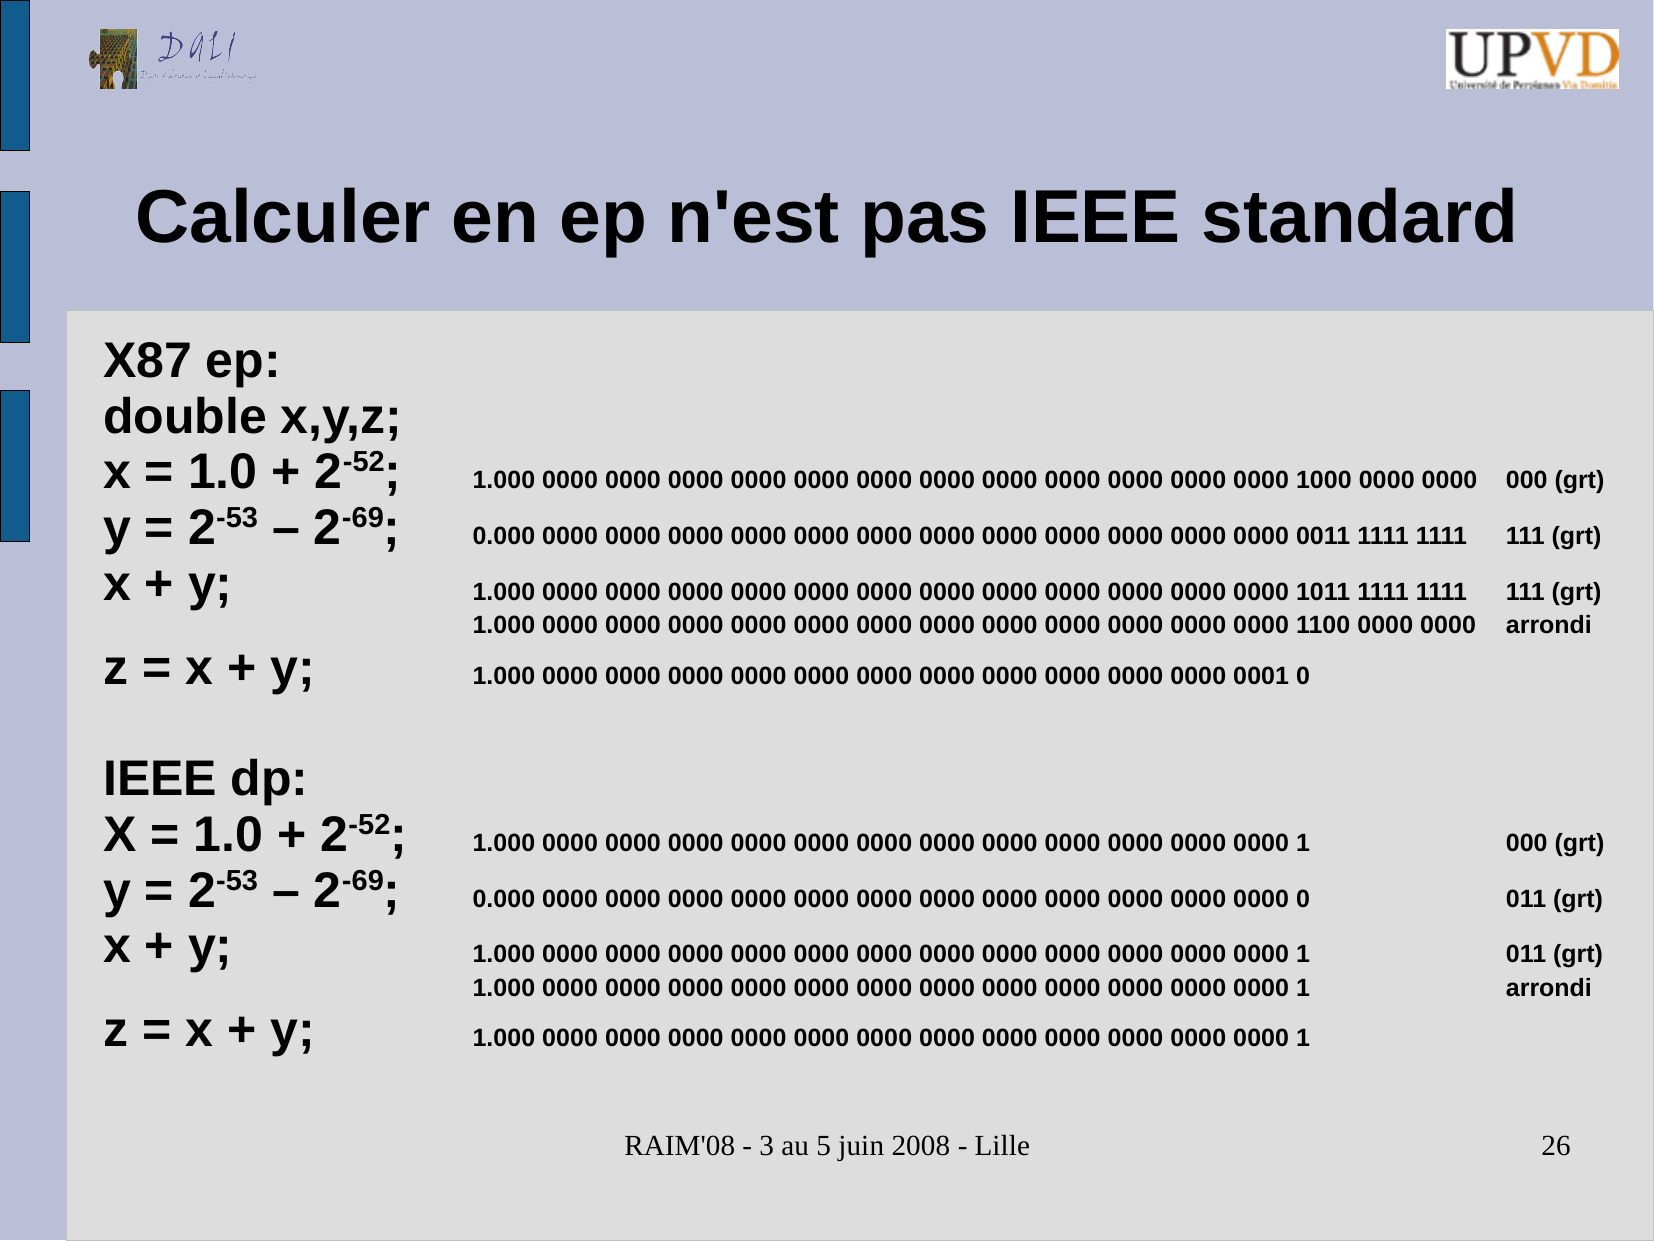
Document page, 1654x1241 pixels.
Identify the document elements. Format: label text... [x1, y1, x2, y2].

picture [1446, 29, 1619, 89]
text_box X87 ep: double x,y,z; x = 1.0 + 2-52; 1.000 0000 0000 0000 0000 0000 0000 0000 0000 0000 0000 0000 0000 1000 0000 0000 000 (grt) y = 2-53 – 2-69; 0.000 0000 0000 0000 0000 0000 0000 0000 0000 0000 0000 0000 0000 0011 1111 1111 111 (grt) x + y; 1.000 0000 0000 0000 0000 0000 0000 0000 0000 0000 0000 0000 0000 1011 1111 1111 111 (grt) 1.000 0000 0000 0000 0000 0000 0000 0000 0000 0000 0000 0000 0000 1100 0000 0000 arrondi z = x + y; 1.000 0000 0000 0000 0000 0000 0000 0000 0000 0000 0000 0000 0001 0 IEEE dp: X = 1.0 + 2-52; 1.000 0000 0000 0000 0000 0000 0000 0000 0000 0000 0000 0000 0000 1 000 (grt) y = 2-53 – 2-69; 0.000 0000 0000 0000 0000 0000 0000 0000 0000 0000 0000 0000 0000 0 011 (grt) x + y; 1.000 0000 0000 0000 0000 0000 0000 0000 0000 0000 0000 0000 0000 1 011 (grt) 1.000 0000 0000 0000 0000 0000 0000 0000 0000 0000 0000 0000 0000 1 arrondi z = x + y; 1.000 0000 0000 0000 0000 0000 0000 0000 0000 0000 0000 0000 0000 1 [88, 324, 1620, 1088]
picture [88, 29, 261, 89]
text_box Calculer en ep n'est pas IEEE standard [120, 166, 1535, 266]
